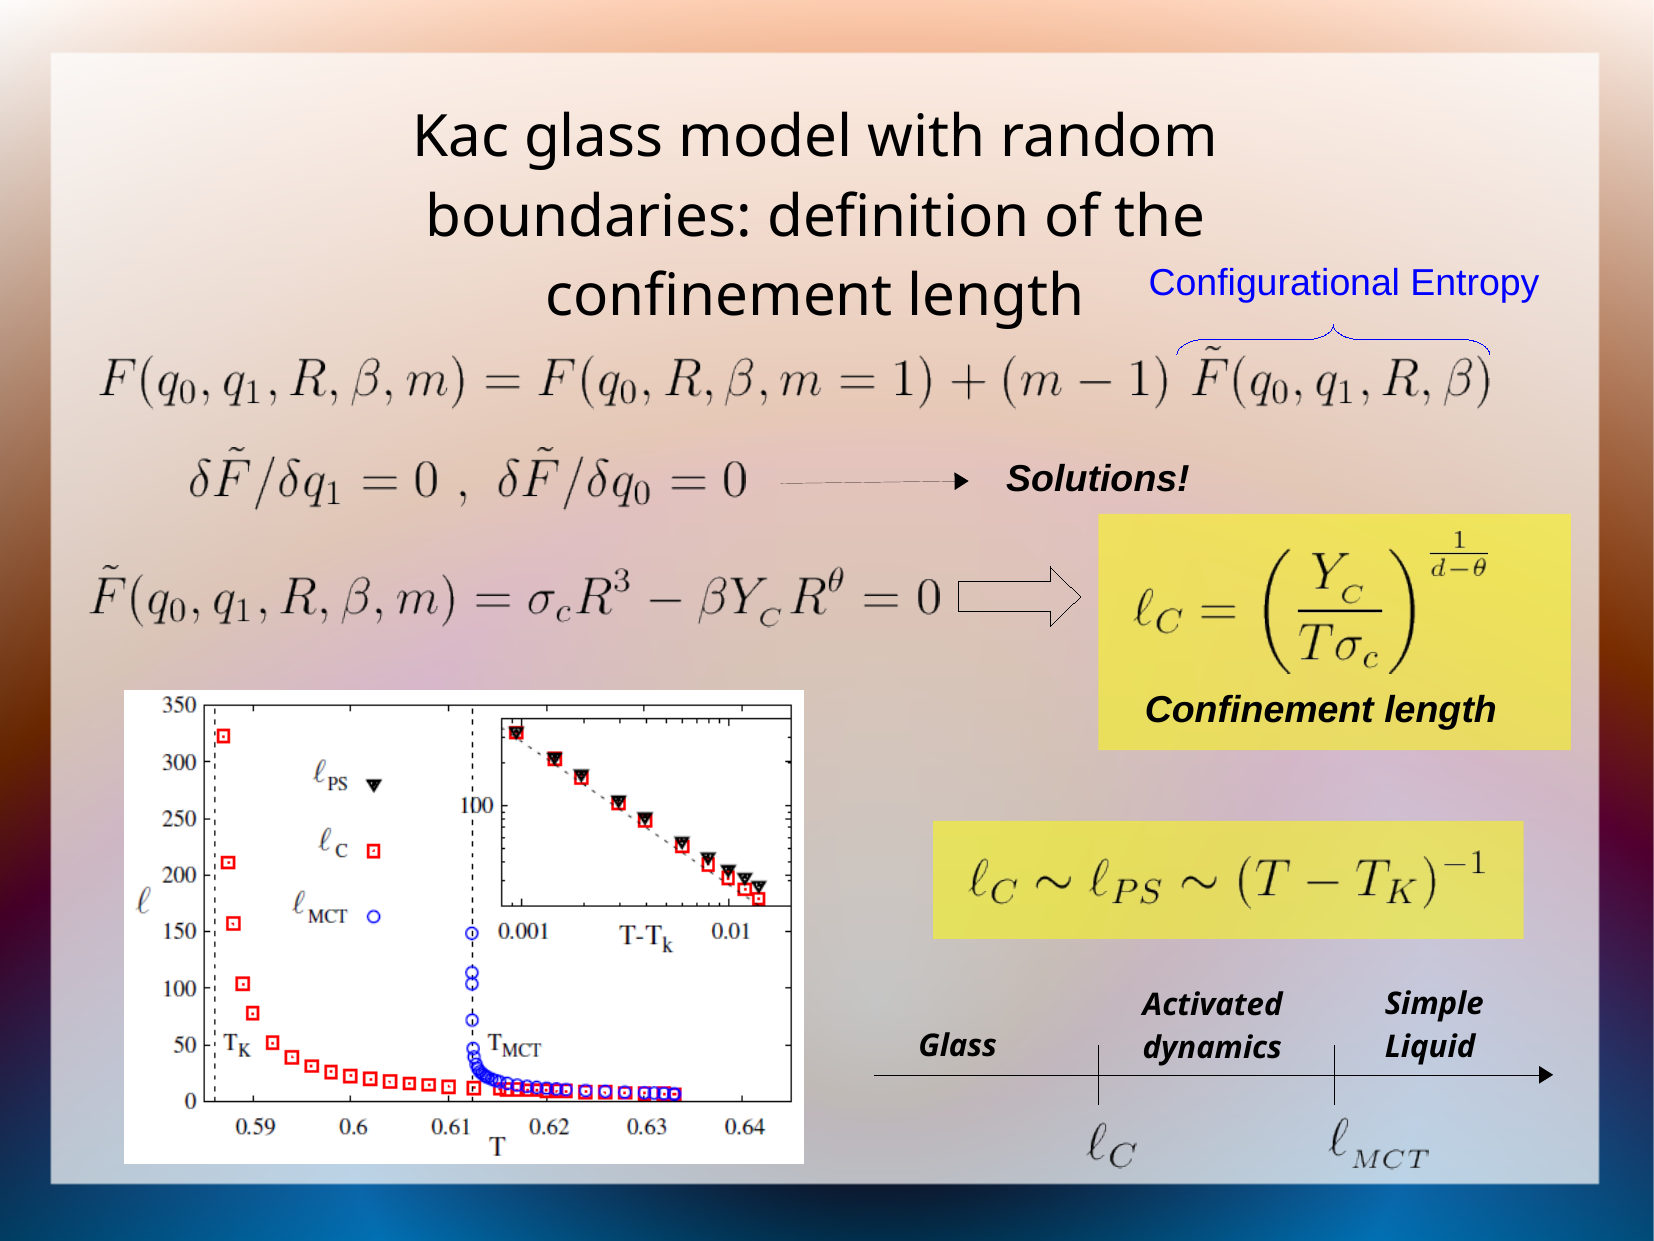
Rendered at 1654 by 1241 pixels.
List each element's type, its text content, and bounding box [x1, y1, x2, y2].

text_box [1098, 513, 1571, 751]
text_box Activated dynamics [1127, 974, 1312, 1076]
text_box Confinement length [1130, 680, 1550, 738]
text_box Solutions! [991, 450, 1268, 508]
text_box [958, 566, 1081, 627]
text_box Simple Liquid [1370, 973, 1518, 1075]
text_box Configurational Entropy [1133, 253, 1565, 311]
text_box Kac glass model with random boundaries: definition of the confinement length [230, 87, 1400, 238]
text_box Glass [903, 1015, 1052, 1074]
text_box [933, 820, 1524, 939]
picture [0, 0, 1654, 1241]
